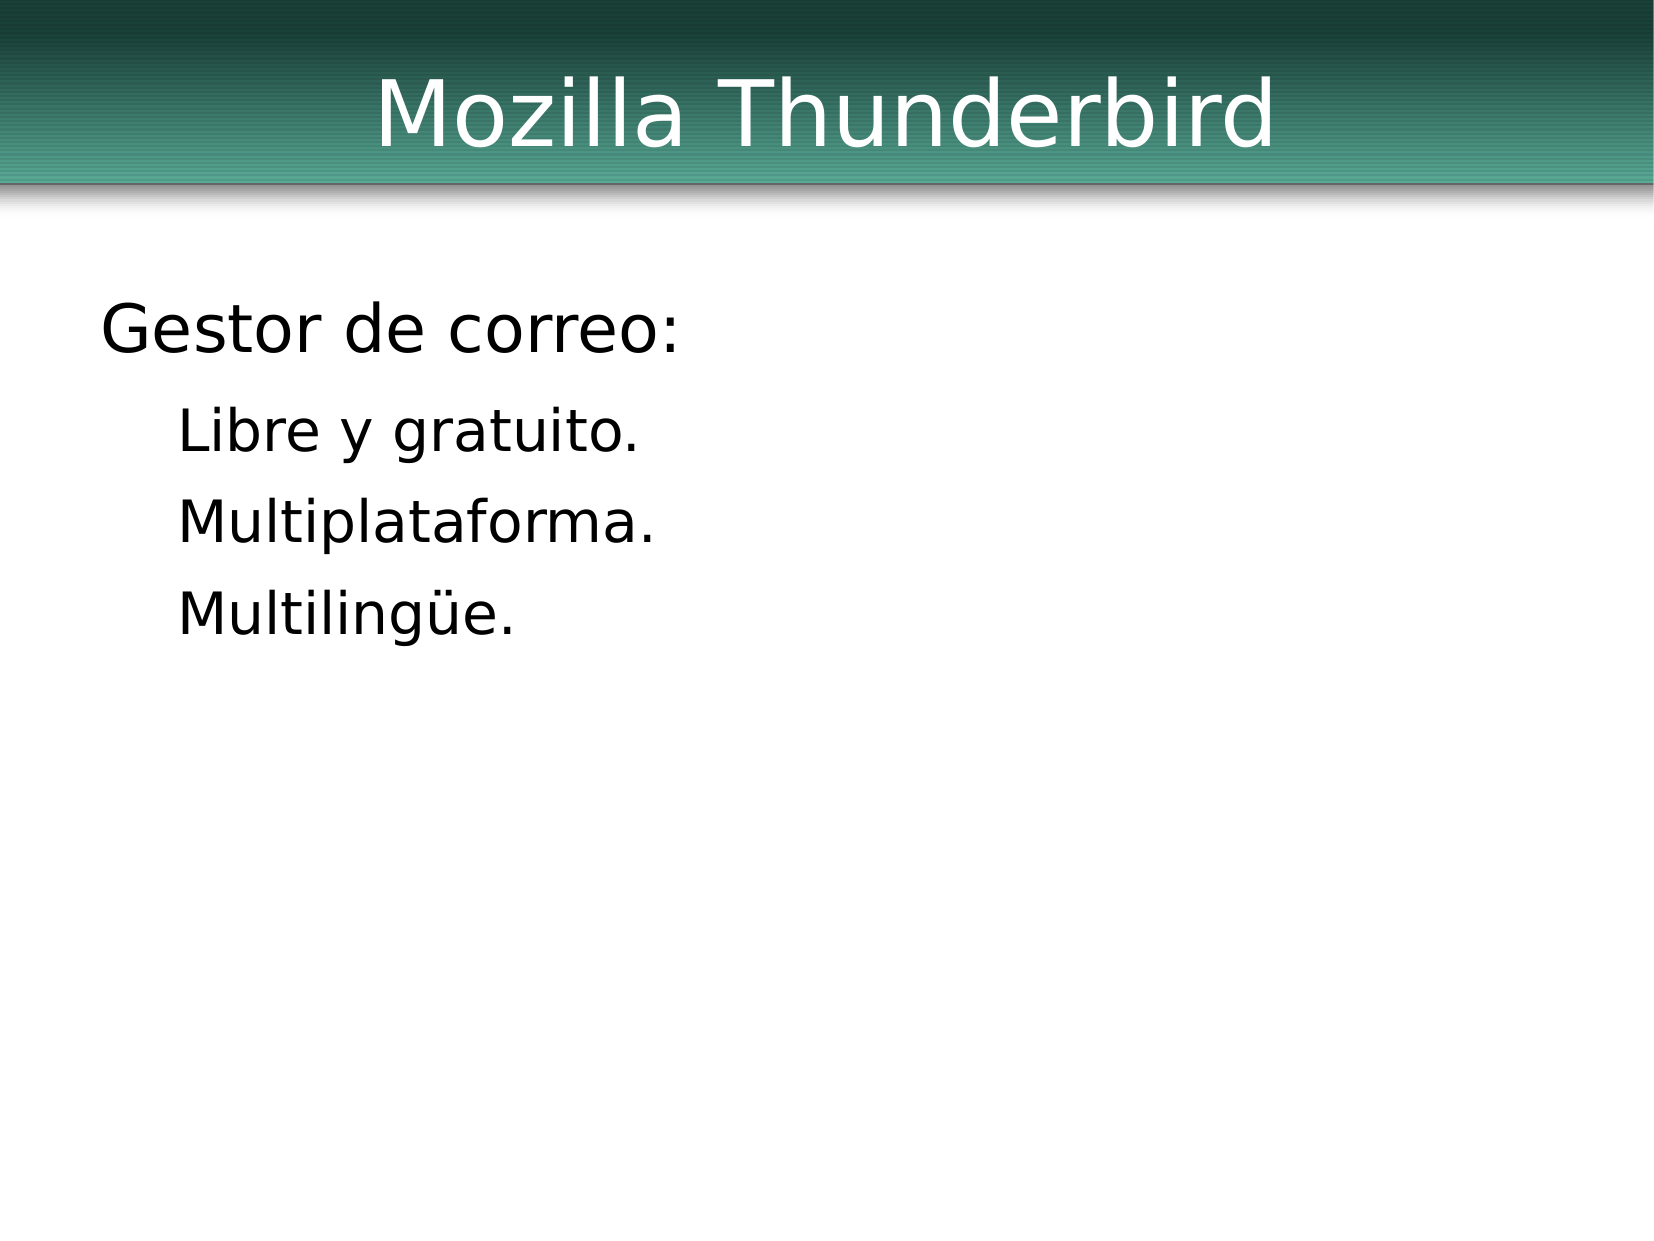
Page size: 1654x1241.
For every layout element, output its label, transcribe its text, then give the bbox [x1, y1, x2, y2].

list Gestor de correo: Libre y gratuito. Multiplataforma. Multilingüe. [82, 290, 1571, 1094]
picture [0, 0, 1654, 225]
title Mozilla Thunderbird [82, 11, 1571, 219]
